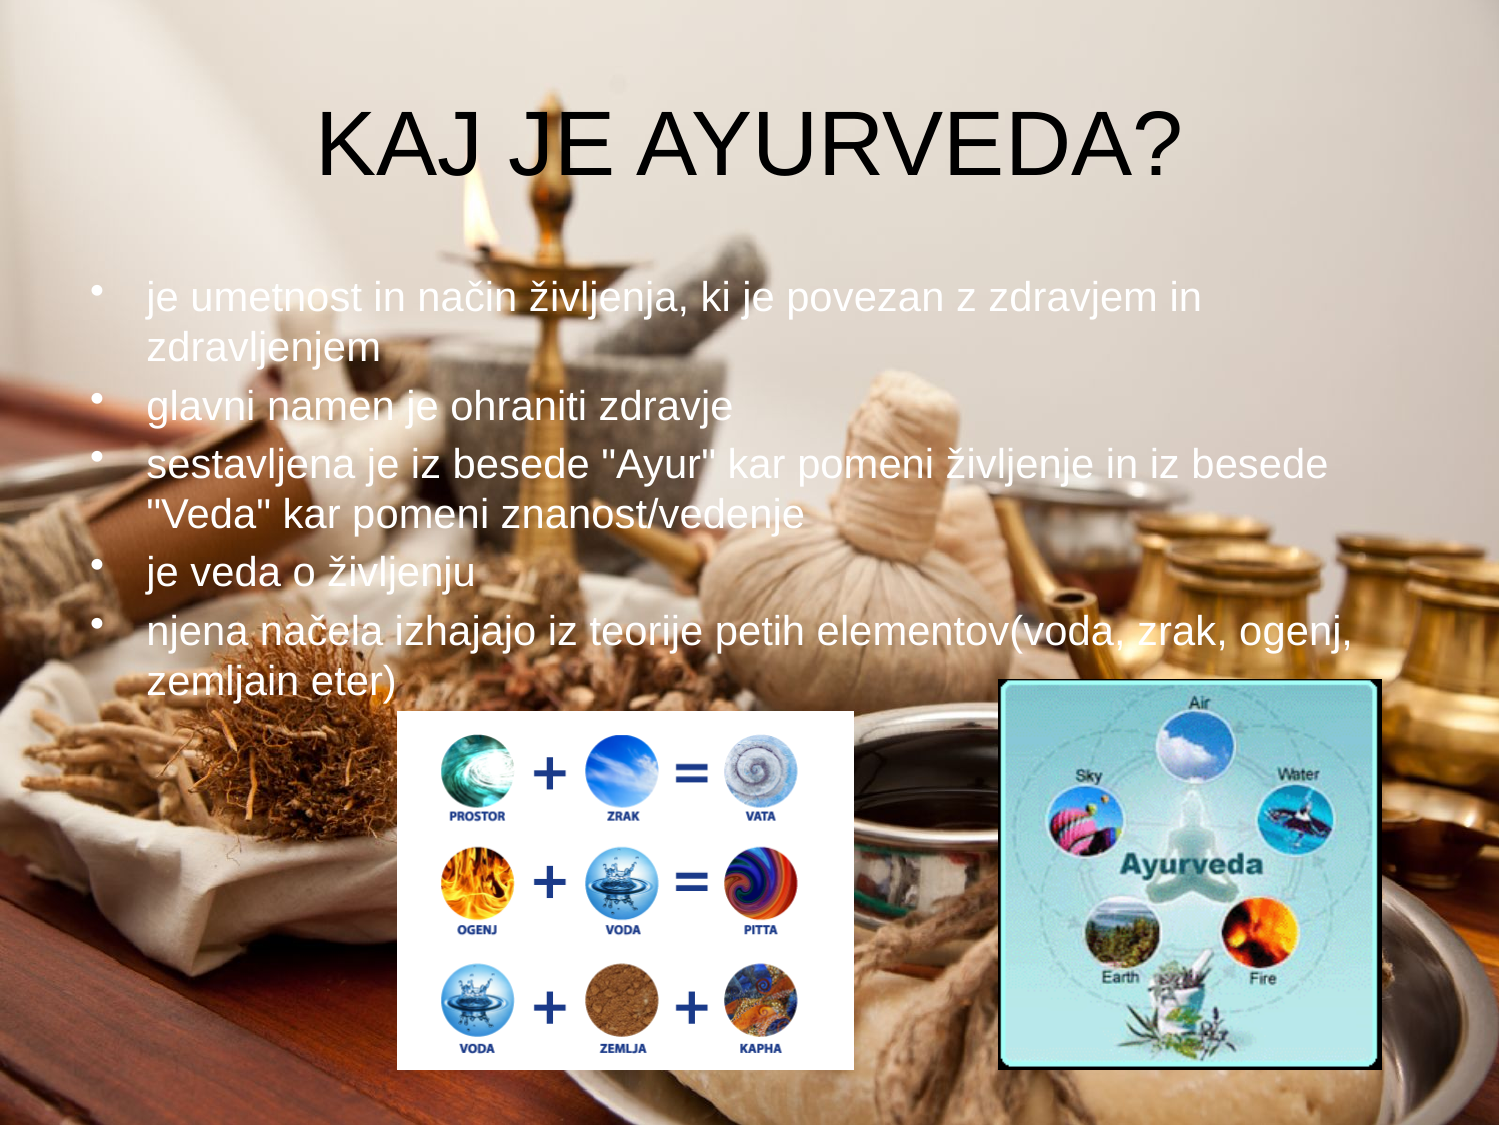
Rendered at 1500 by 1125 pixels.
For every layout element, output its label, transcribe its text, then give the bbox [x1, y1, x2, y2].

list je umetnost in način življenja, ki je povezan z zdravjem in zdravljenjem glavni namen je ohraniti zdravje sestavljena je iz besede "Ayur" kar pomeni življenje in iz besede "Veda" kar pomeni znanost/vedenje je veda o življenju njena načela izhajajo iz teorije petih elementov(voda, zrak, ogenj, zemljain eter) [75, 262, 1425, 1005]
picture [0, 0, 1499, 1125]
title KAJ JE AYURVEDA? [75, 45, 1425, 233]
